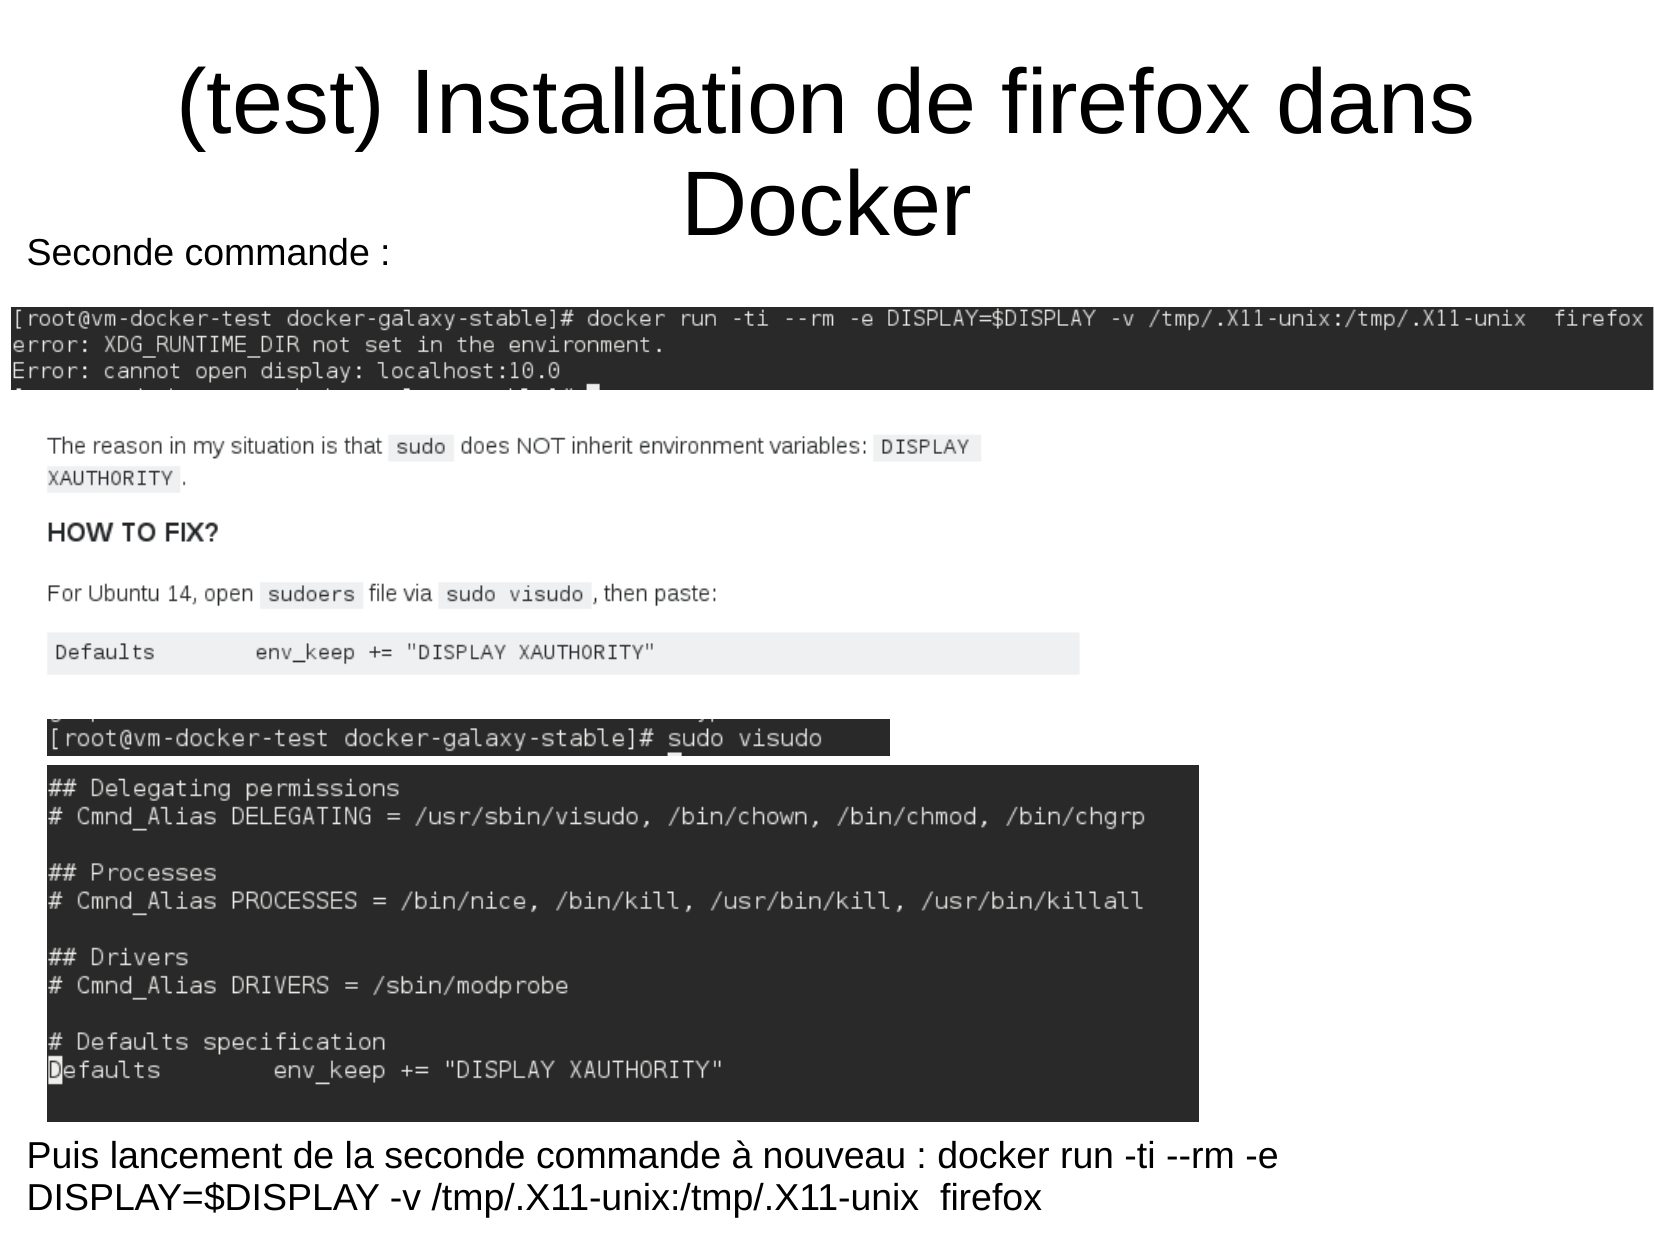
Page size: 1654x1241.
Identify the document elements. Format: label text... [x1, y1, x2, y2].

text_box Seconde commande : Puis lancement de la seconde commande à nouveau : docker run -ti --rm -e DISPLAY=$DISPLAY -v /tmp/.X11-unix:/tmp/.X11-unix firefox [11, 224, 1642, 307]
picture [11, 307, 1654, 390]
picture [35, 421, 1094, 697]
title (test) Installation de firefox dans Docker [82, 49, 1571, 224]
picture [47, 765, 1199, 1123]
picture [47, 719, 890, 756]
text_box Seconde commande : Puis lancement de la seconde commande à nouveau : docker run -ti --rm -e DISPLAY=$DISPLAY -v /tmp/.X11-unix:/tmp/.X11-unix firefox [11, 390, 1642, 1226]
